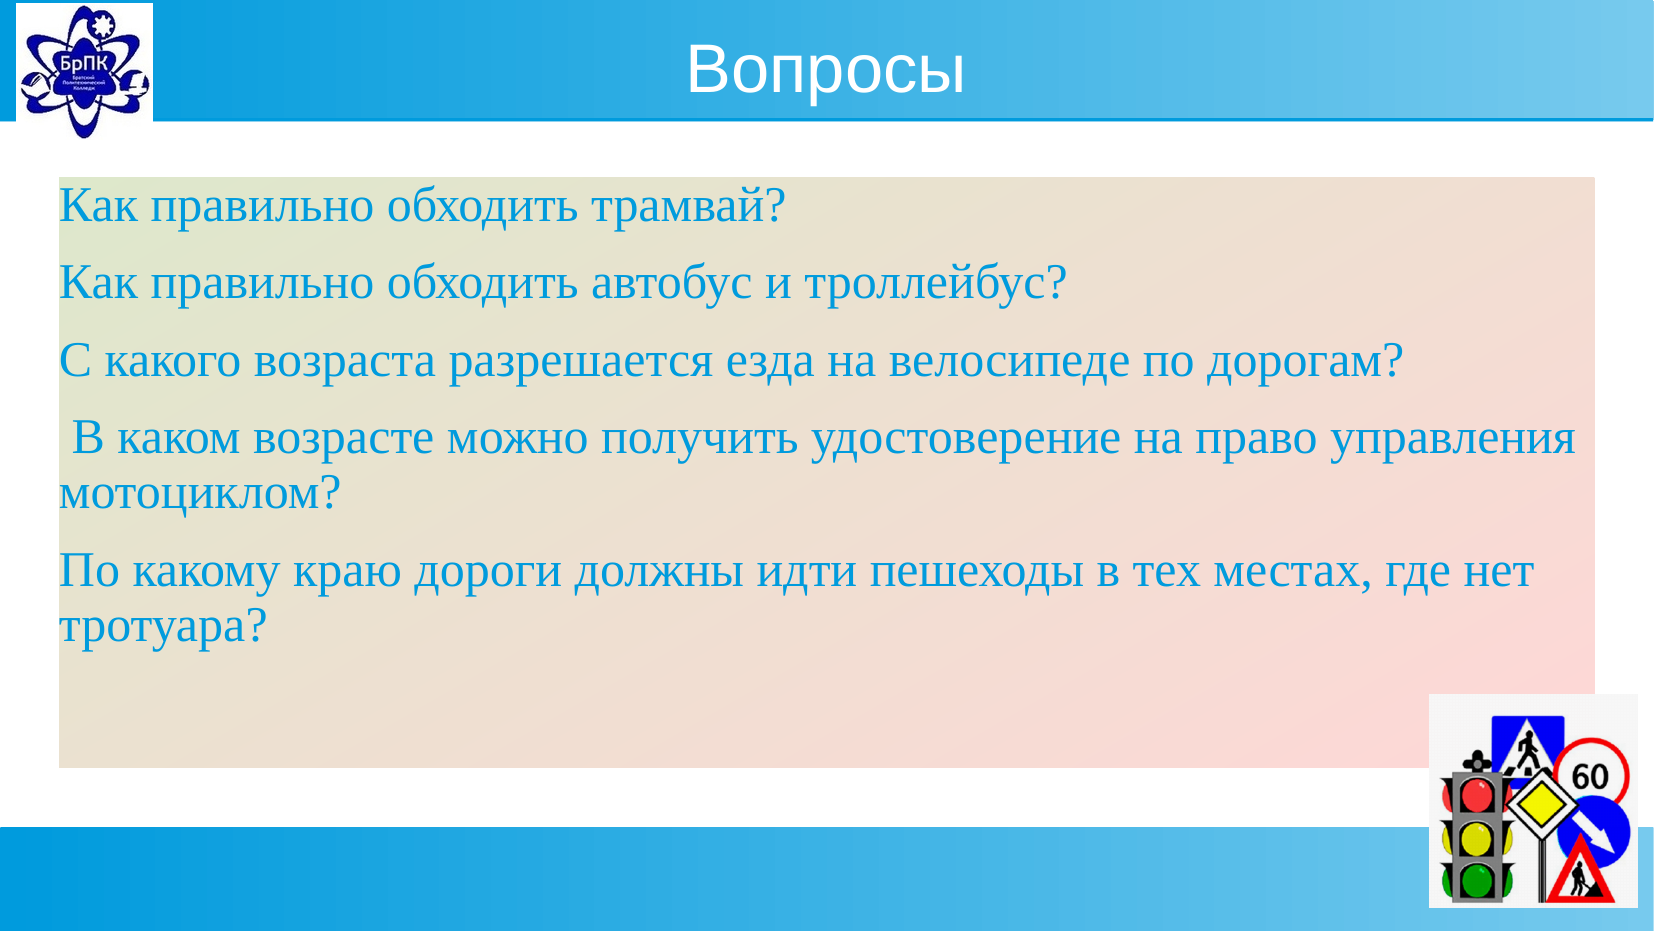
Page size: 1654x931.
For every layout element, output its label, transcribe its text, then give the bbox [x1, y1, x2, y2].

list Как правильно обходить трамвай? Как правильно обходить автобус и троллейбус? С какого возраста разрешается езда на велосипеде по дорогам? В каком возрасте можно получить удостоверение на право управления мотоциклом? По какому краю дороги должны идти пешеходы в тех местах, где нет тротуара? [59, 177, 1595, 768]
title Вопросы [153, 29, 1595, 108]
picture [1429, 694, 1638, 908]
picture [16, 4, 153, 140]
